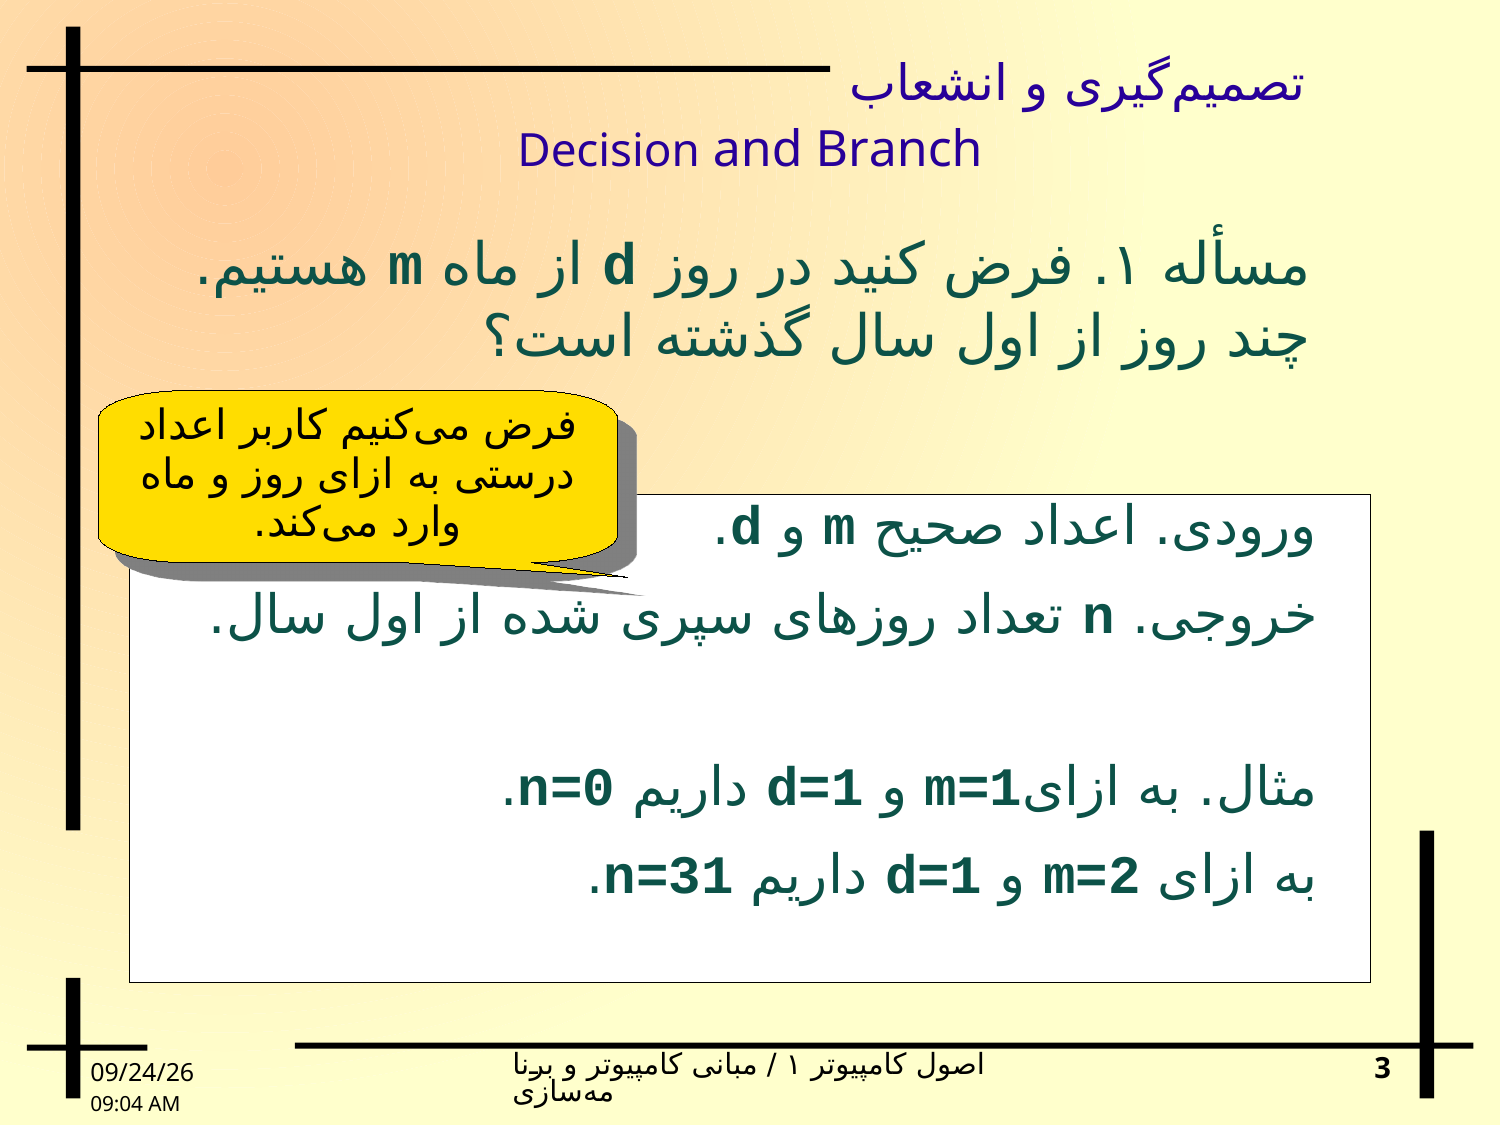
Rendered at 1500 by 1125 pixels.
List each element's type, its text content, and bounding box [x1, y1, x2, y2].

text_box فرض می‌کنیم کاربر اعداد درستی به ازای روز و ماه وارد می‌کند. [98, 390, 628, 578]
title تصمیم‌گیری و انشعاب Decision and Branch [109, 57, 1391, 178]
list ورودی. اعداد صحیح m و d. خروجی. n تعداد روزهای سپری شده از اول سال. مثال. به ازایm=1 و d=1 داریم n=0. به ازای m=2 و d=1 داریم n=31. [129, 494, 1371, 983]
list مسأله ۱. فرض کنید در روز d از ماه m هستیم. چند روز از اول سال گذشته است؟ [136, 230, 1364, 413]
